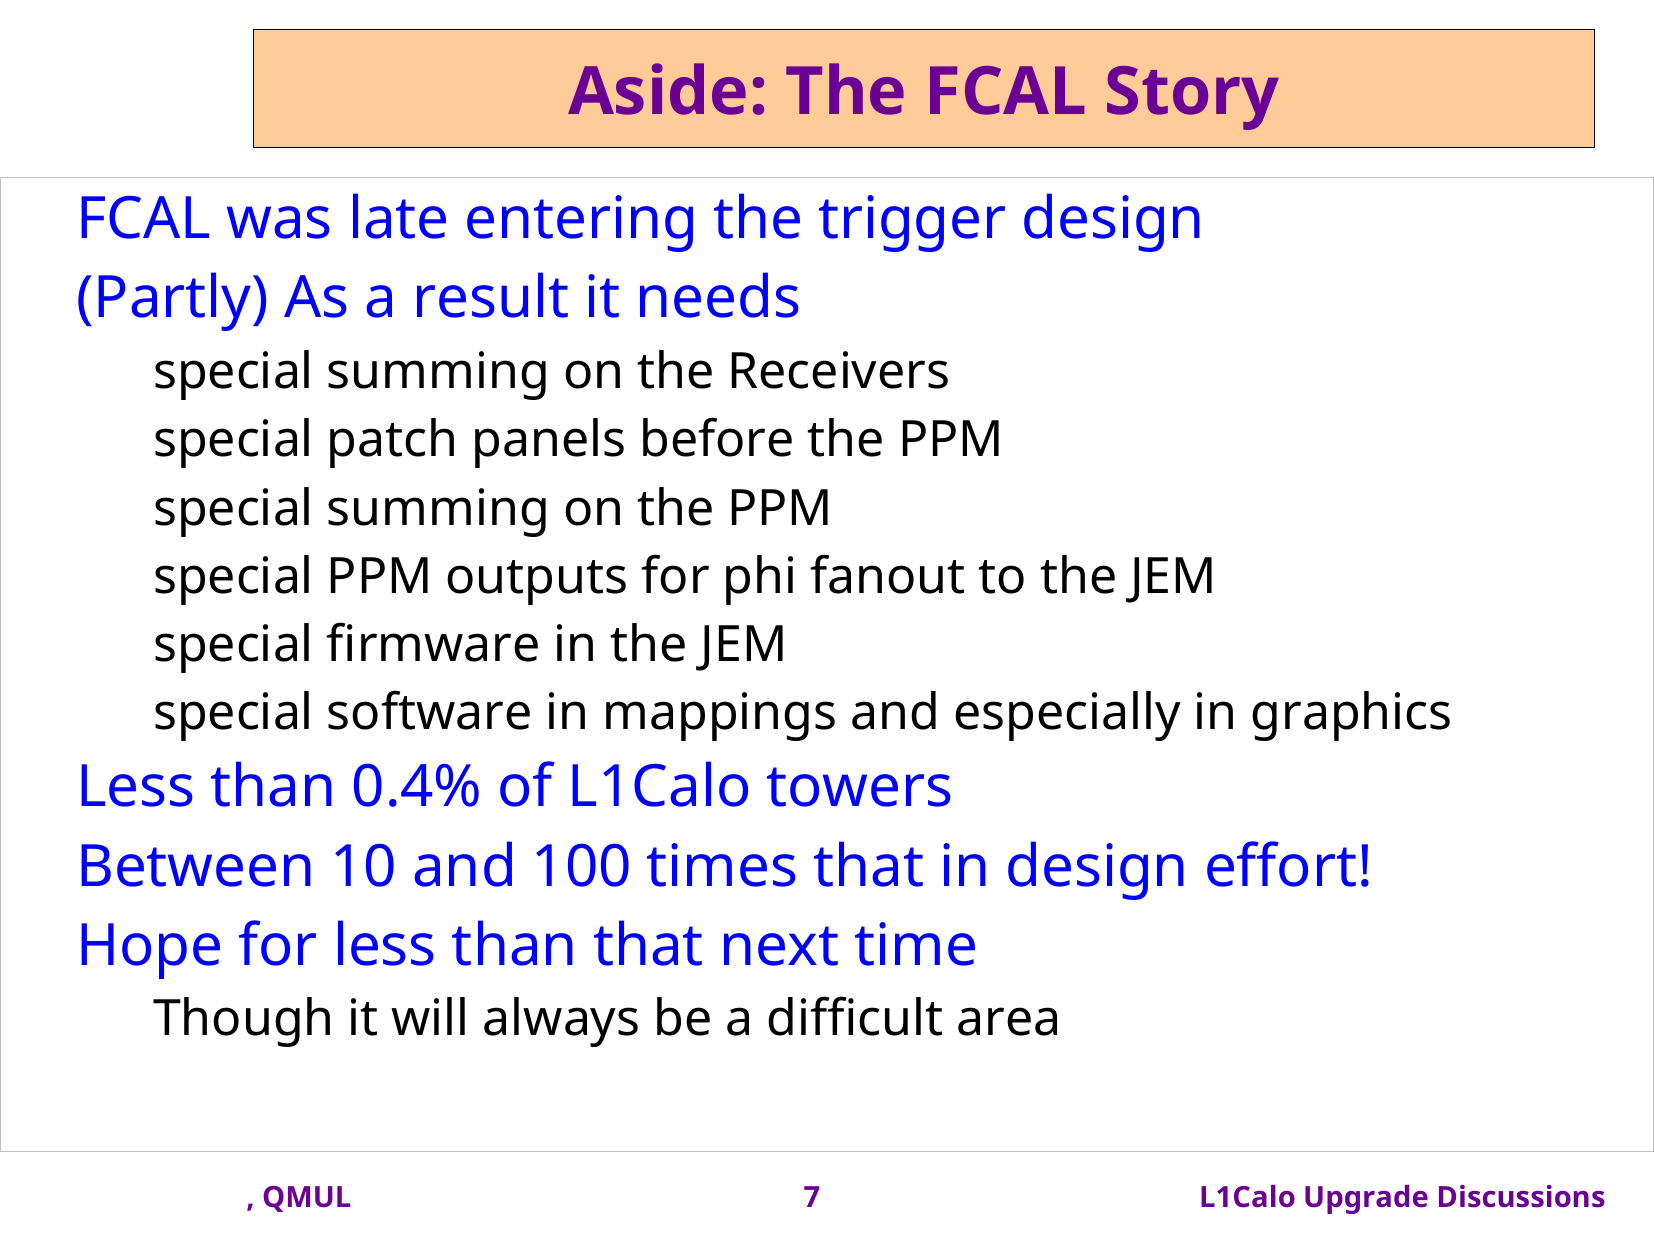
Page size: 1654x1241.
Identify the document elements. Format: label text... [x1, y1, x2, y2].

list FCAL was late entering the trigger design (Partly) As a result it needs special summing on the Receivers special patch panels before the PPM special summing on the PPM special PPM outputs for phi fanout to the JEM special firmware in the JEM special software in mappings and especially in graphics Less than 0.4% of L1Calo towers Between 10 and 100 times that in design effort! Hope for less than that next time Though it will always be a difficult area [58, 176, 1602, 1096]
title Aside: The FCAL Story [253, 29, 1595, 148]
